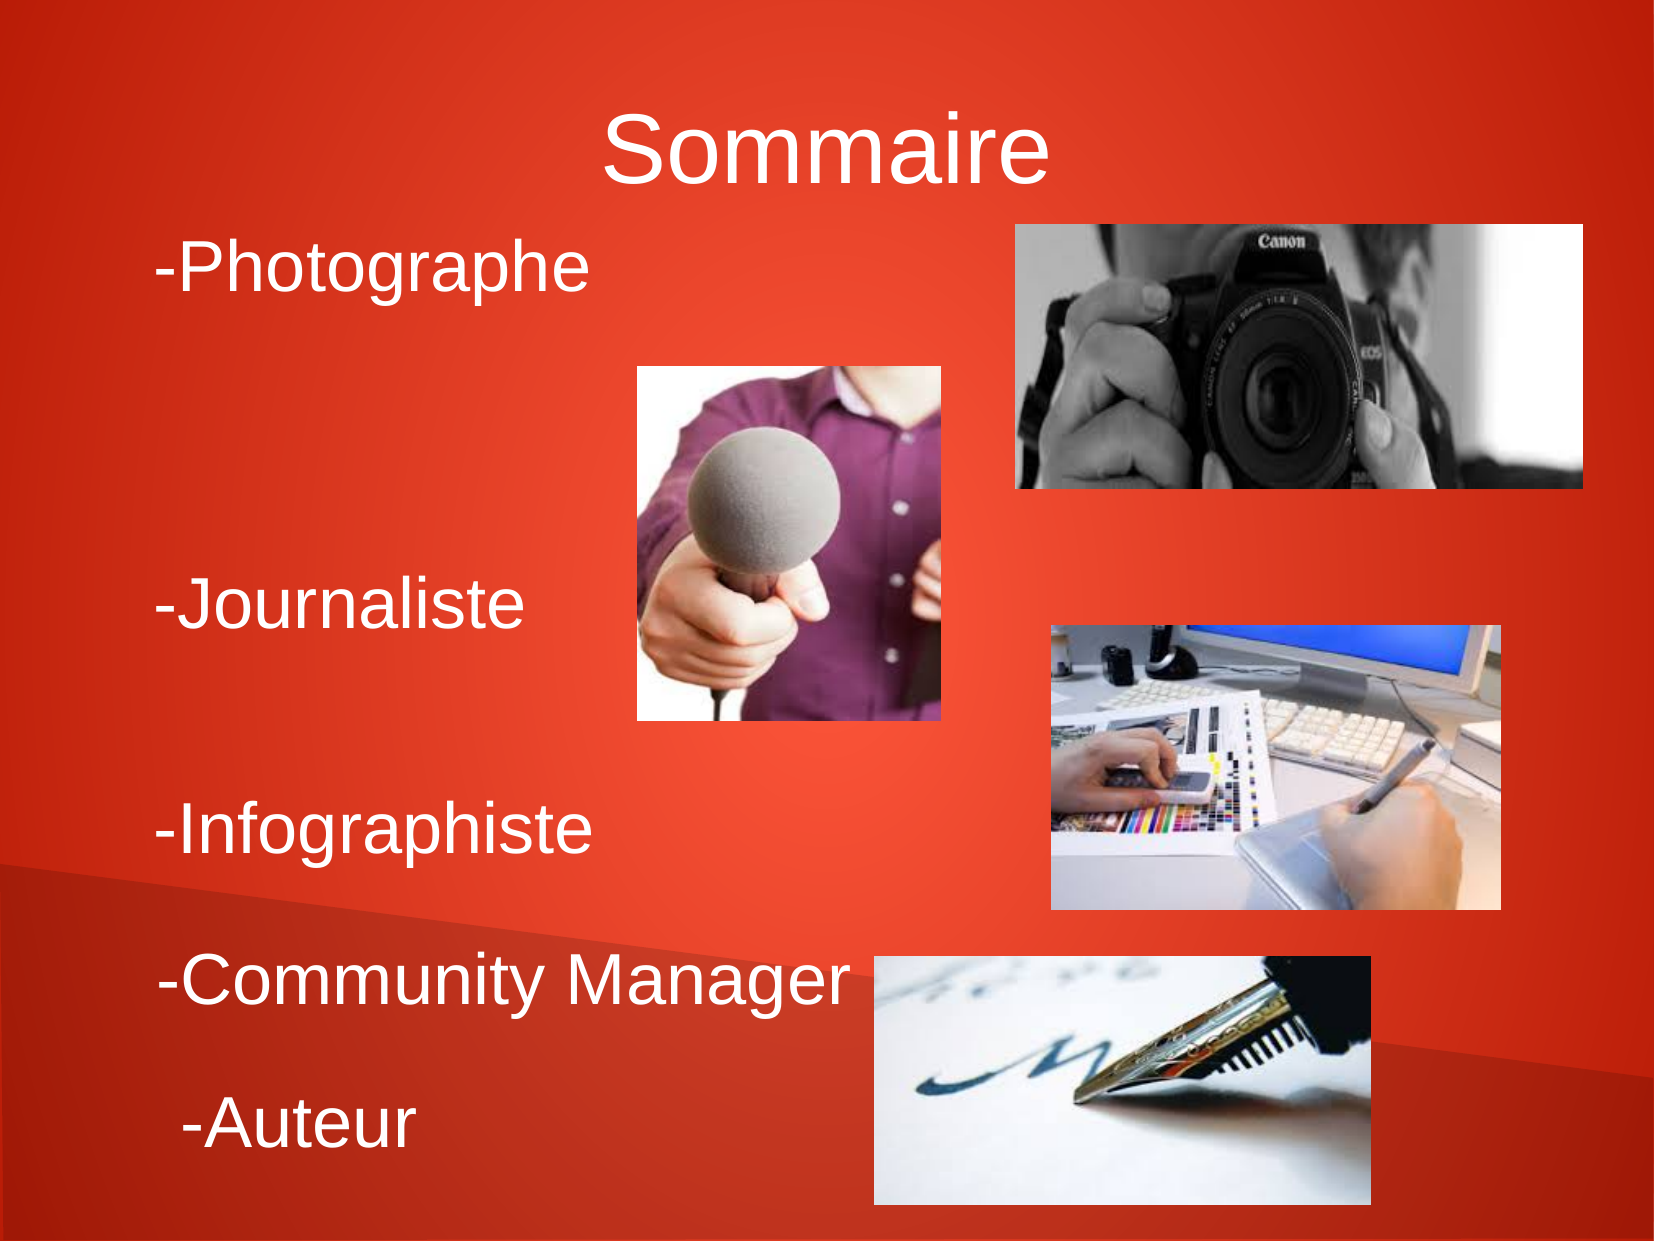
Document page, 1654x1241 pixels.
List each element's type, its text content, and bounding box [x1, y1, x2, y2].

list -Photographe -Journaliste -Infographiste [82, 225, 1571, 945]
picture [1015, 224, 1583, 489]
title Sommaire [82, 47, 1571, 225]
picture [637, 366, 941, 721]
text_box -Auteur [165, 1074, 721, 1171]
picture [874, 956, 1371, 1205]
picture [1051, 625, 1501, 910]
text_box -Community Manager [141, 932, 910, 1028]
